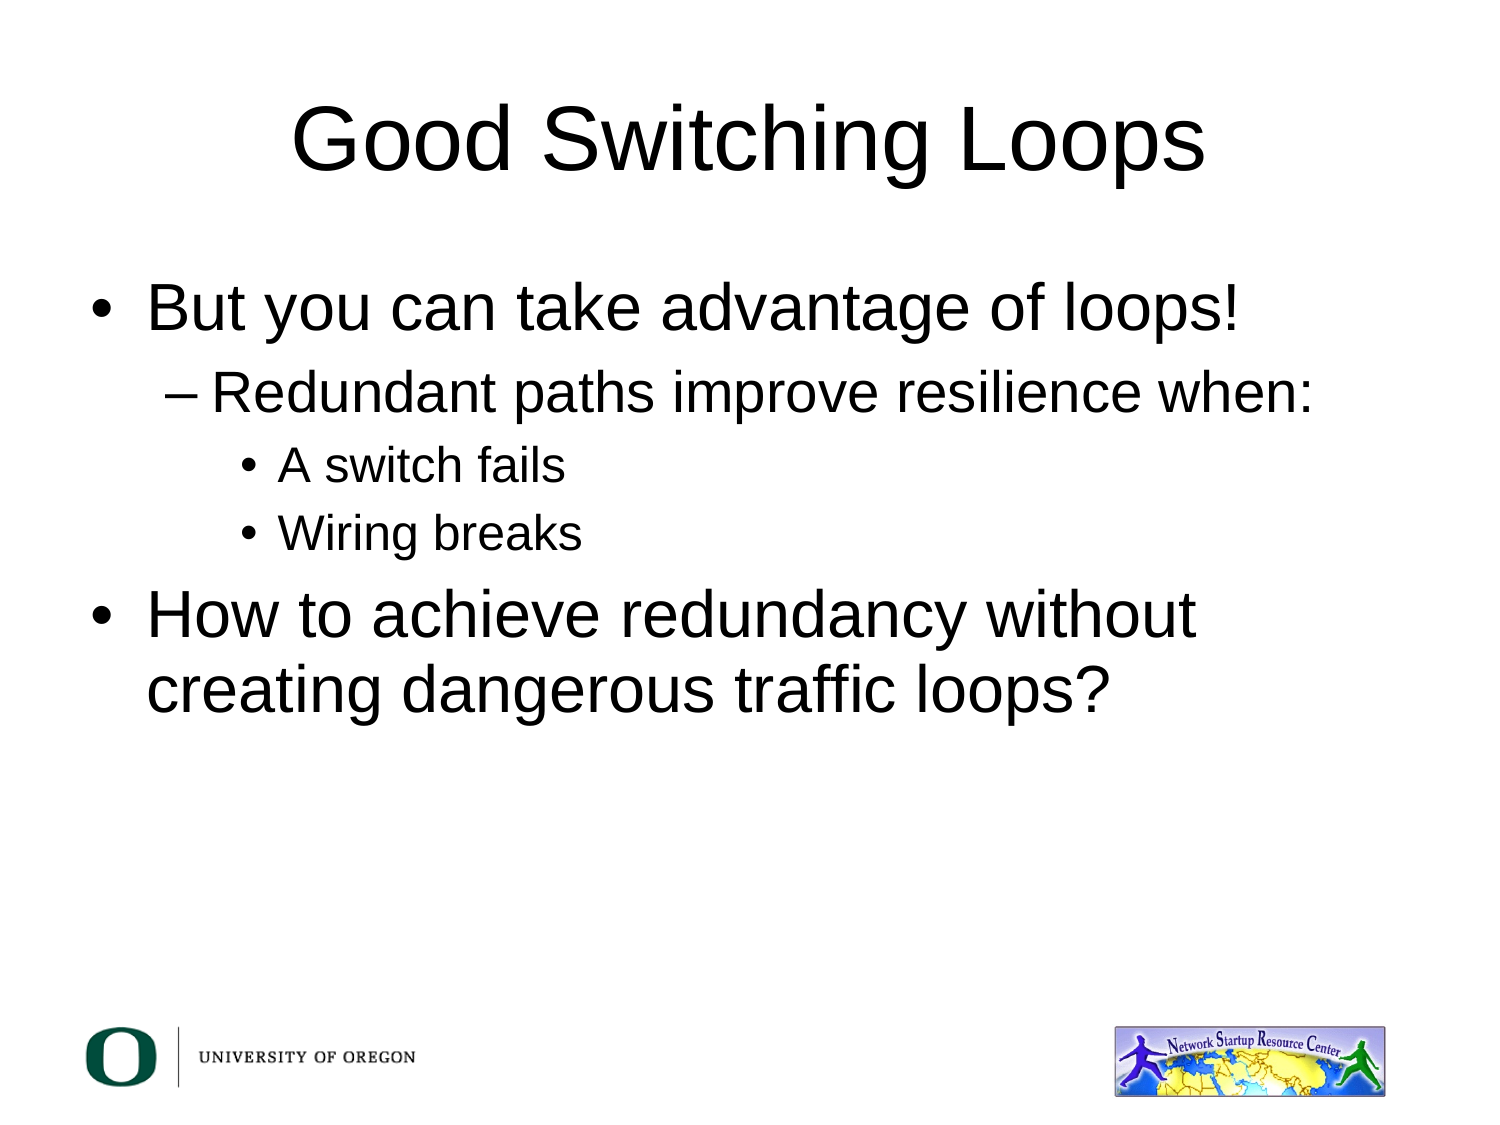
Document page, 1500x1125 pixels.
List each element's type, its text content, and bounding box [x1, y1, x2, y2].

picture [1112, 1024, 1388, 1099]
title Good Switching Loops [75, 45, 1426, 233]
list But you can take advantage of loops! Redundant paths improve resilience when: A switch fails Wiring breaks How to achieve redundancy without creating dangerous traffic loops? [75, 262, 1426, 1005]
picture [75, 1024, 426, 1090]
